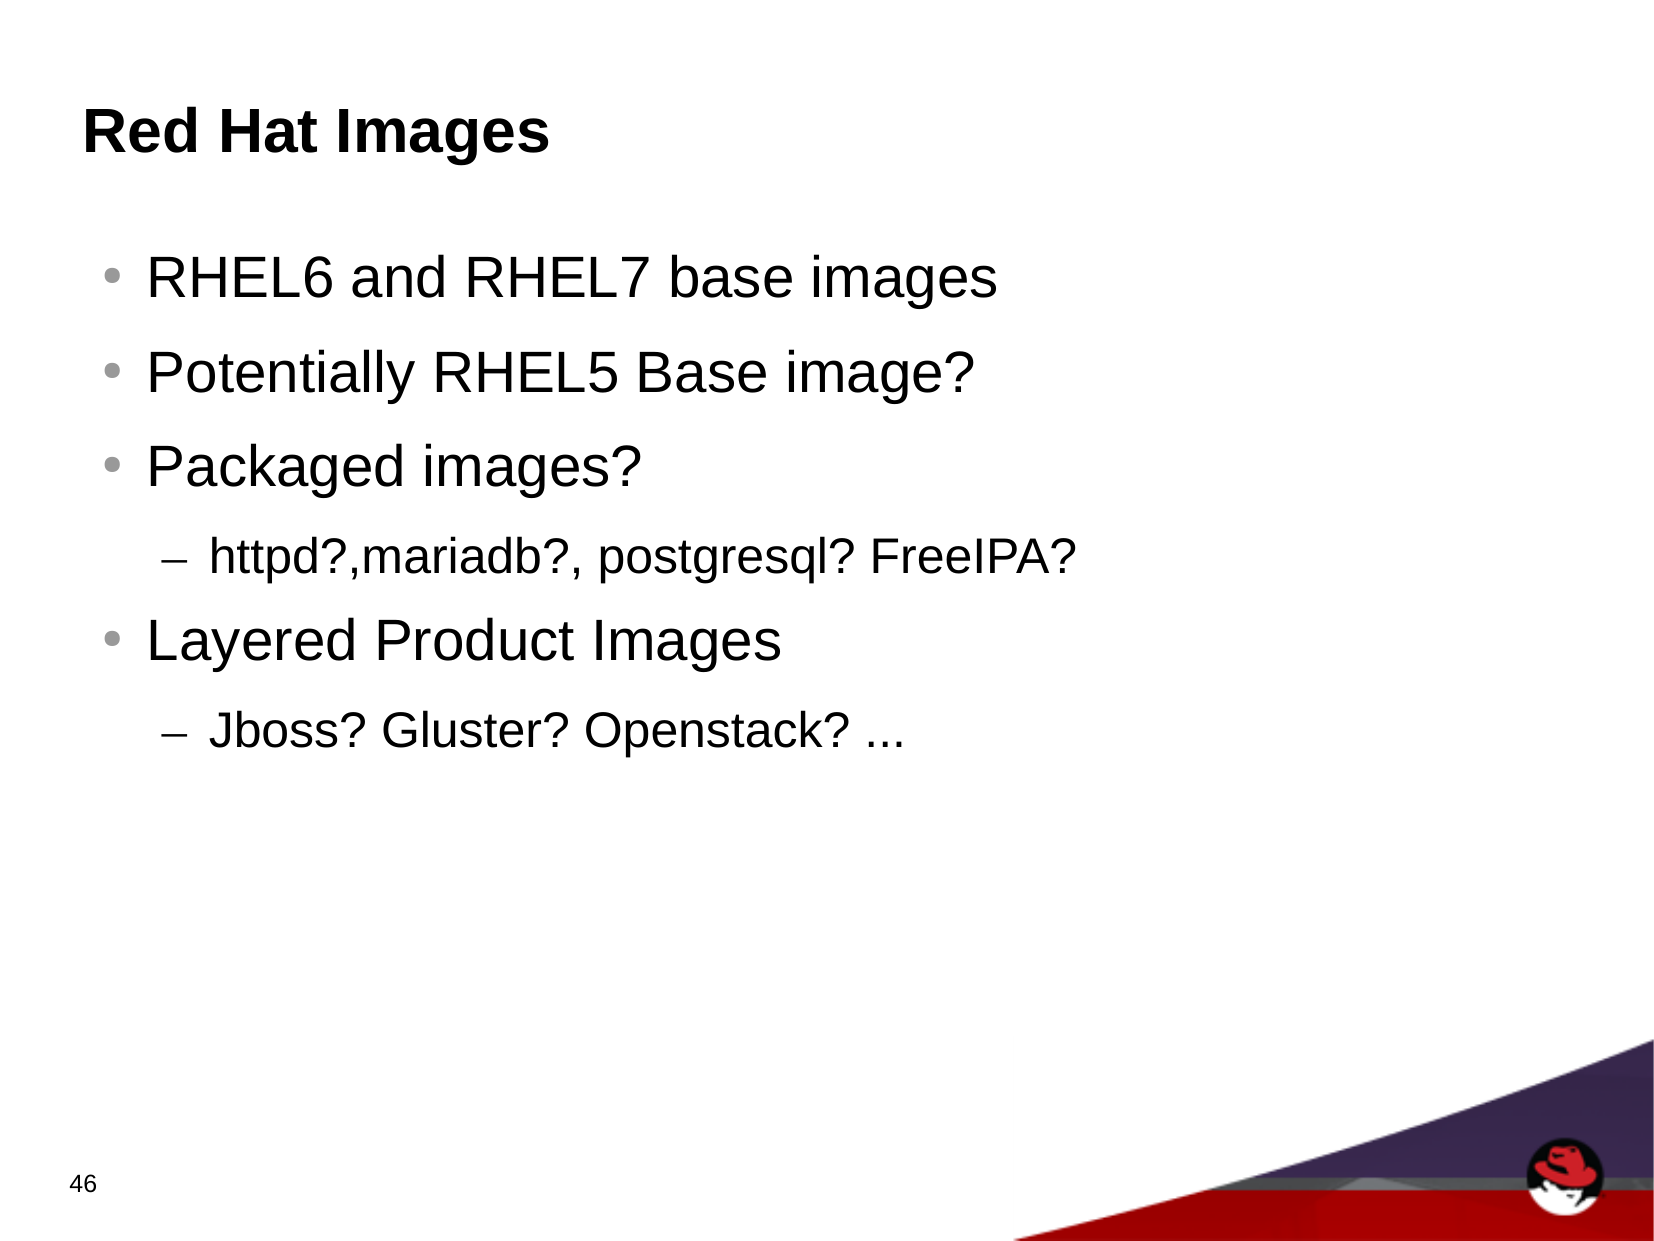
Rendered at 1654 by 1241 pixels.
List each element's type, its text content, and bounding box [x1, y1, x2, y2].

title Red Hat Images [82, 37, 1571, 226]
picture [1012, 1036, 1654, 1241]
list RHEL6 and RHEL7 base images Potentially RHEL5 Base image? Packaged images? httpd?,mariadb?, postgresql? FreeIPA? Layered Product Images Jboss? Gluster? Openstack? ... [86, 244, 1576, 1039]
